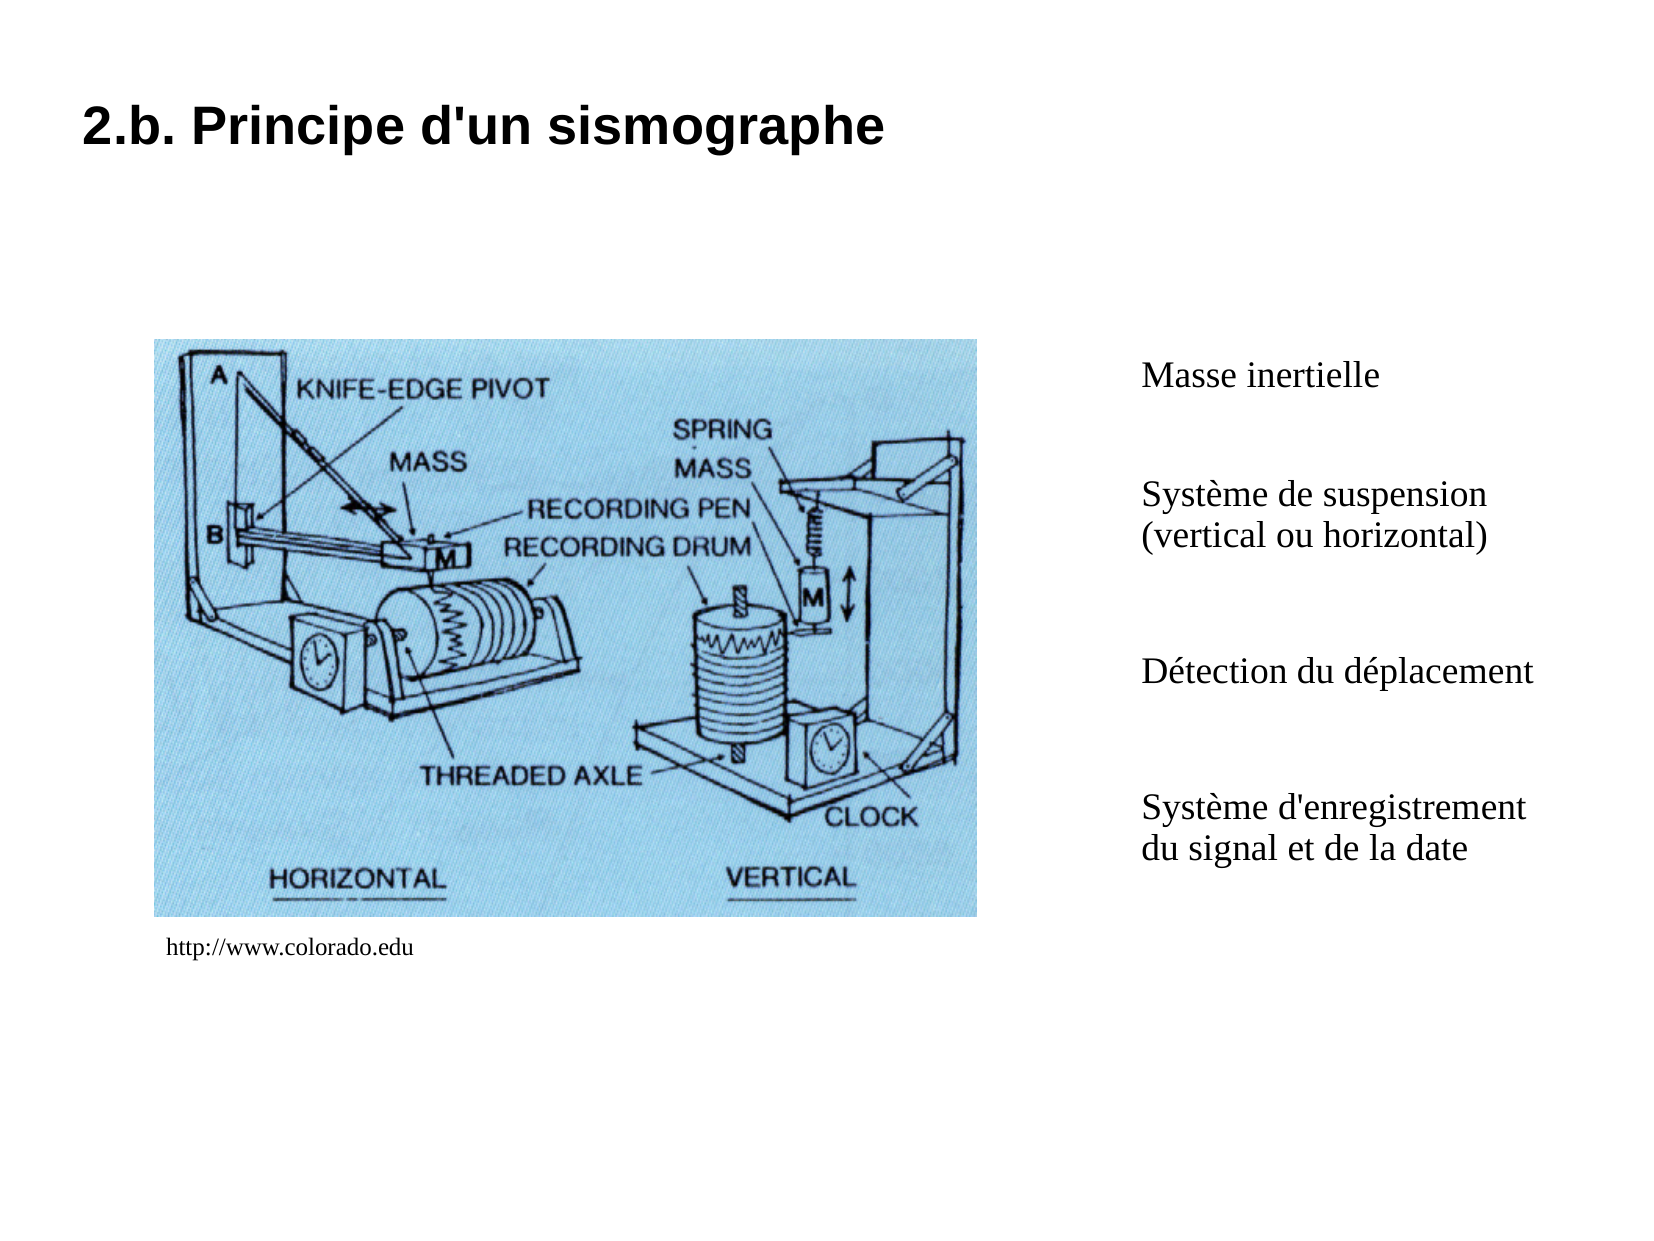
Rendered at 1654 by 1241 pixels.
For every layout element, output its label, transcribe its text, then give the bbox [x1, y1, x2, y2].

text_box Système de suspension (vertical ou horizontal) [1126, 465, 1561, 584]
text_box Système d'enregistrement du signal et de la date [1126, 778, 1561, 930]
picture [154, 339, 977, 917]
text_box http://www.colorado.edu [151, 925, 431, 972]
text_box Détection du déplacement [1126, 642, 1550, 703]
title 2.b. Principe d'un sismographe [82, 88, 1572, 164]
text_box Masse inertielle [1126, 347, 1396, 408]
